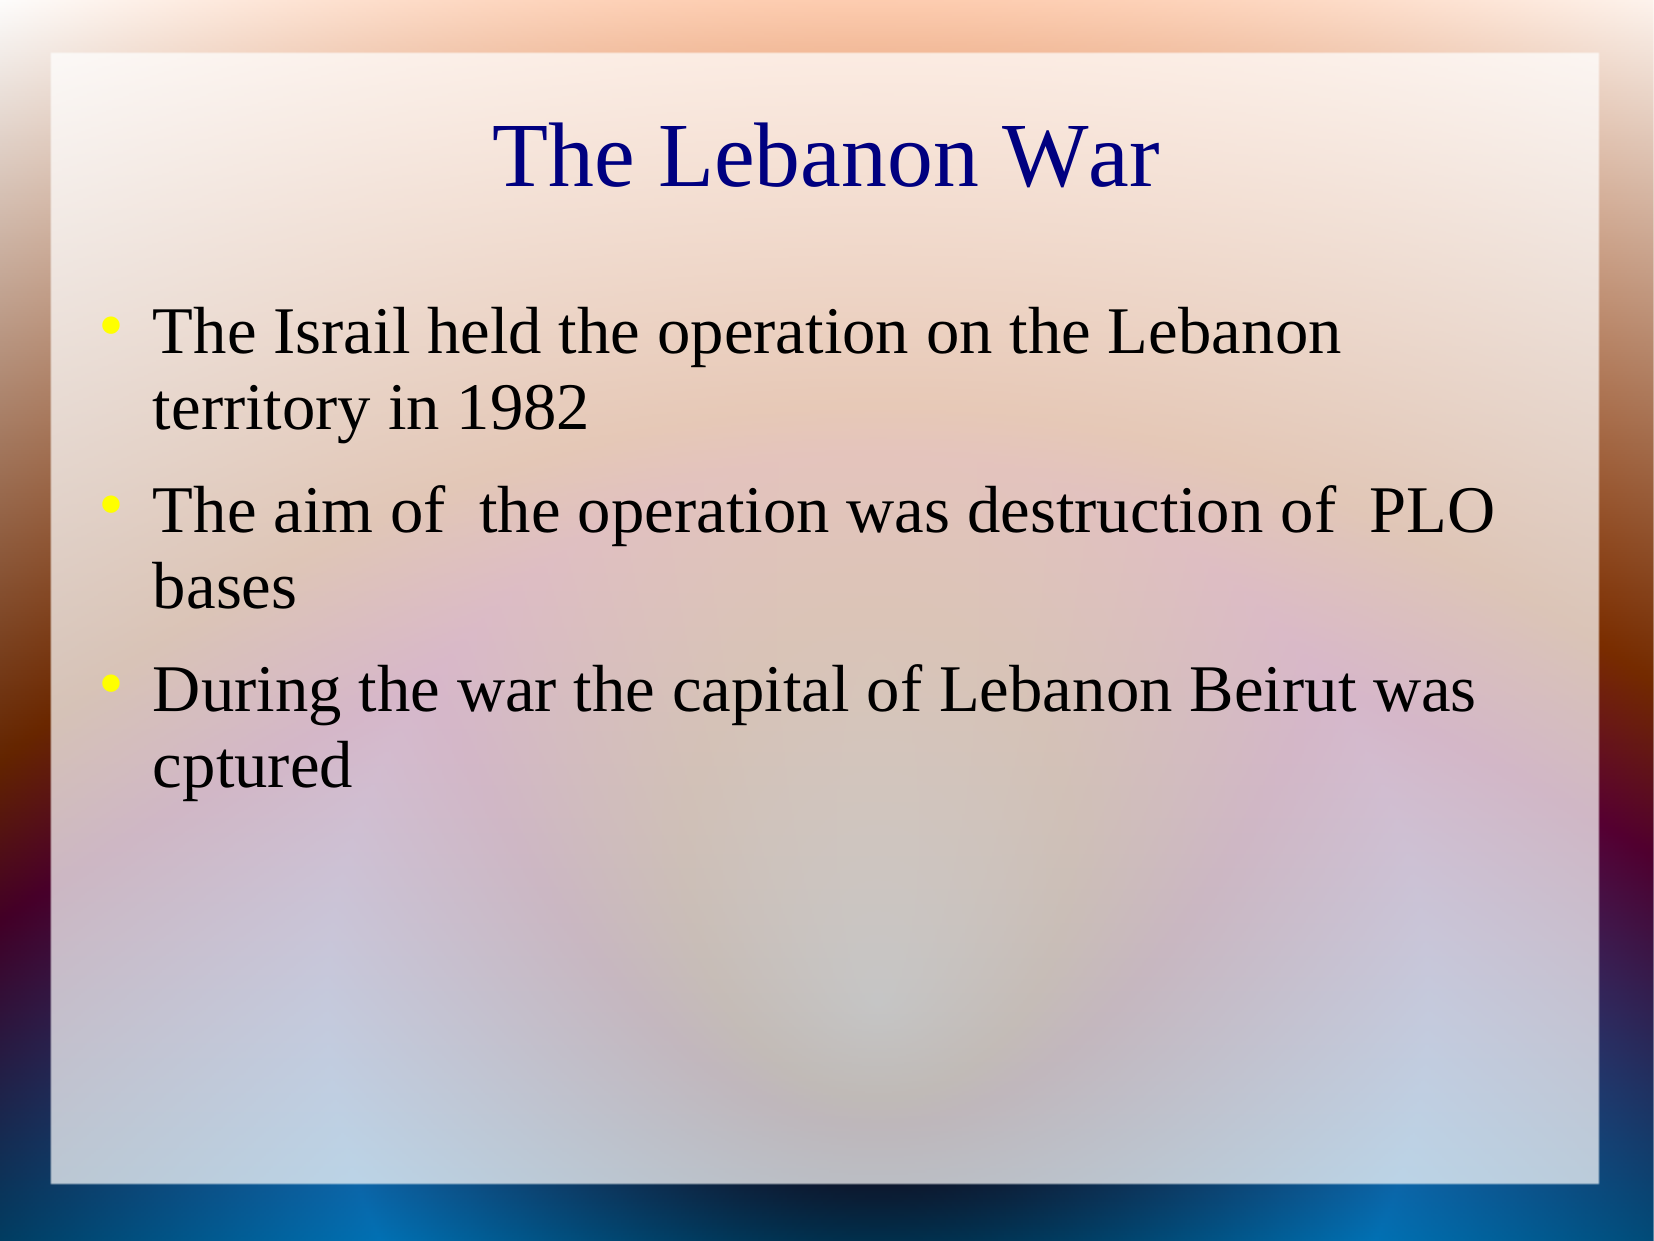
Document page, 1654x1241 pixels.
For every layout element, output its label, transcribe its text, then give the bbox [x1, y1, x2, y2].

list The Israil held the operation on the Lebanon territory in 1982 The aim of the operation was destruction of PLO bases During the war the capital of Lebanon Beirut was cptured [82, 290, 1571, 1094]
title The Lebanon War [82, 49, 1571, 257]
picture [0, 0, 1654, 1241]
